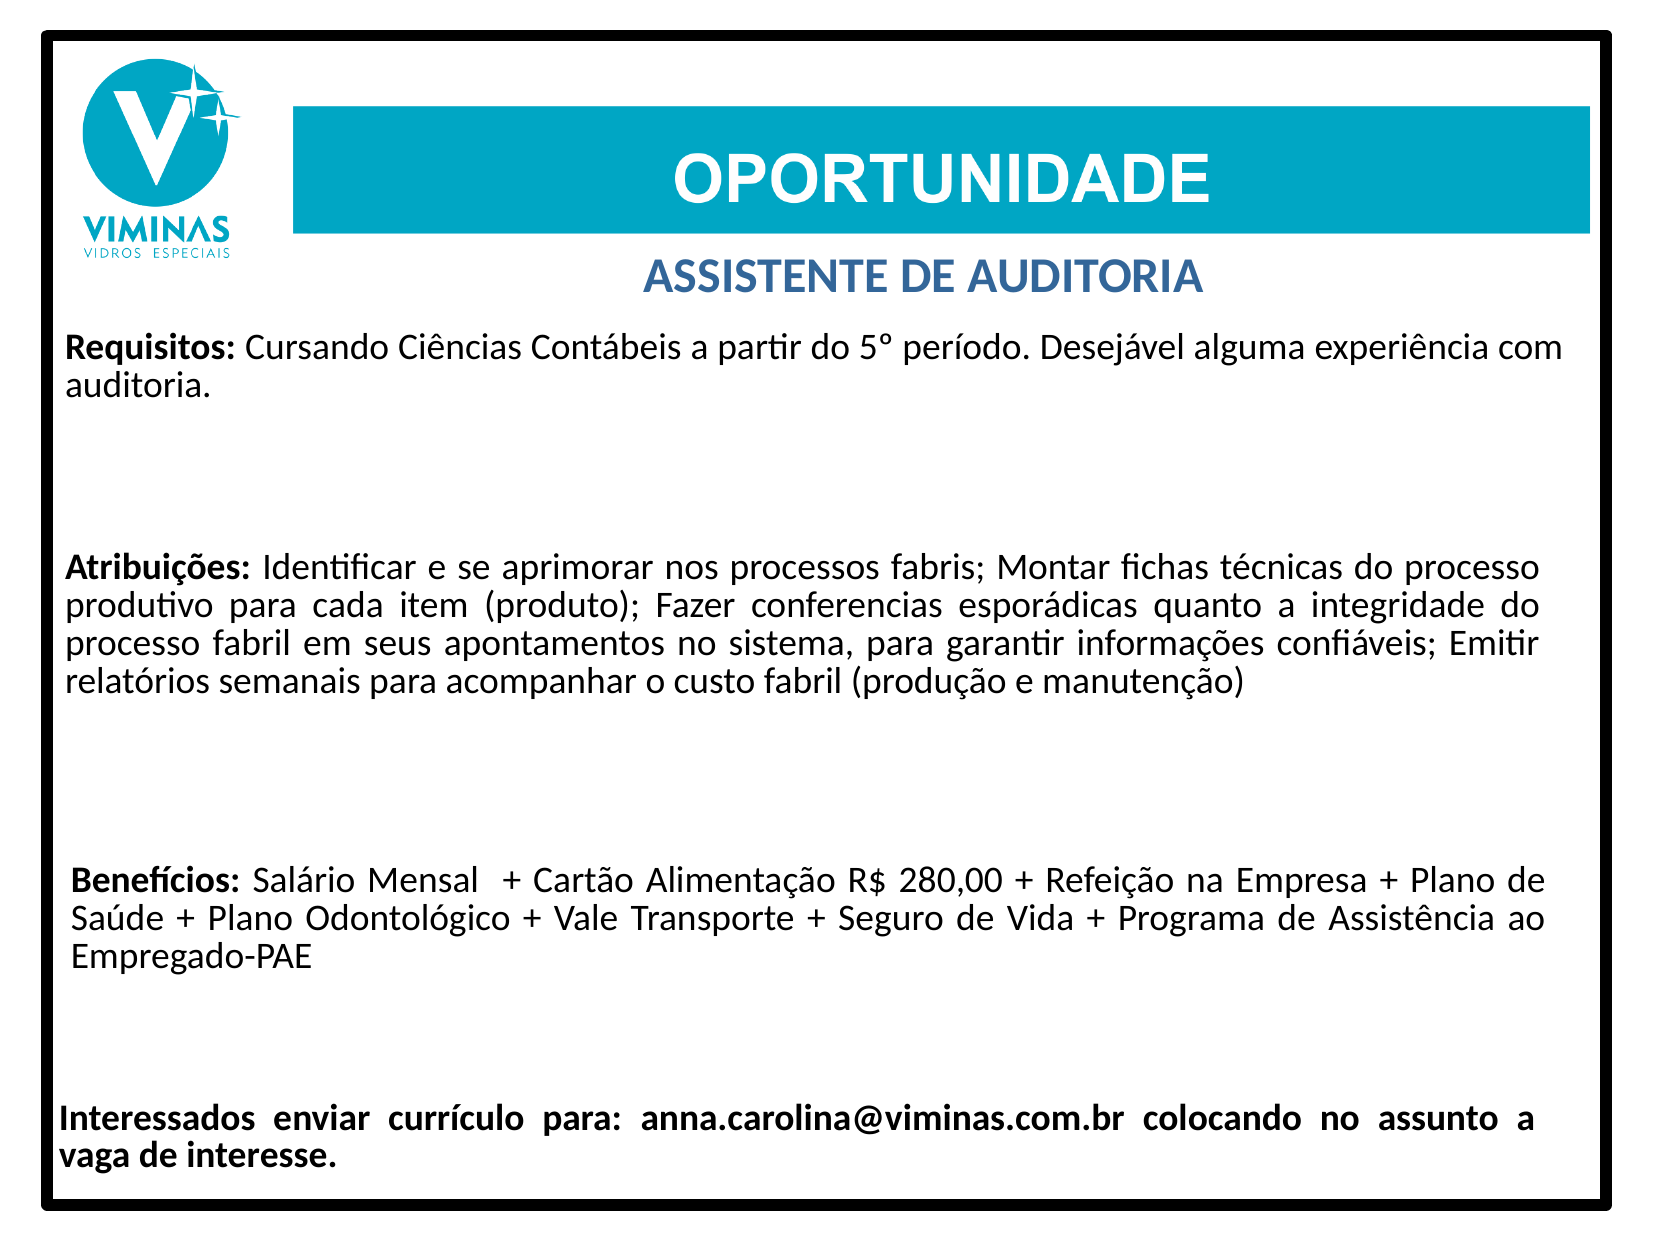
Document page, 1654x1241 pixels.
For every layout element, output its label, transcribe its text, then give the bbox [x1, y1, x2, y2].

text_box [47, 35, 1607, 41]
title Interessados enviar currículo para: anna.carolina@viminas.com.br colocando no assunto a vaga de interesse. [59, 990, 1536, 1241]
title Requisitos: Cursando Ciências Contábeis a partir do 5º período. Desejável alguma experiência com auditoria. [64, 289, 1565, 449]
picture [11, 41, 1630, 320]
text_box [47, 320, 1607, 1205]
title Benefícios: Salário Mensal + Cartão Alimentação R$ 280,00 + Refeição na Empresa + Plano de Saúde + Plano Odontológico + Vale Transporte + Seguro de Vida + Programa de Assistência ao Empregado-PAE [70, 828, 1548, 1241]
title Atribuições: Identificar e se aprimorar nos processos fabris; Montar fichas técnicas do processo produtivo para cada item (produto); Fazer conferencias esporádicas quanto a integridade do processo fabril em seus apontamentos no sistema, para garantir informações confiáveis; Emitir relatórios semanais para acompanhar o custo fabril (produção e manutenção) [64, 495, 1542, 759]
